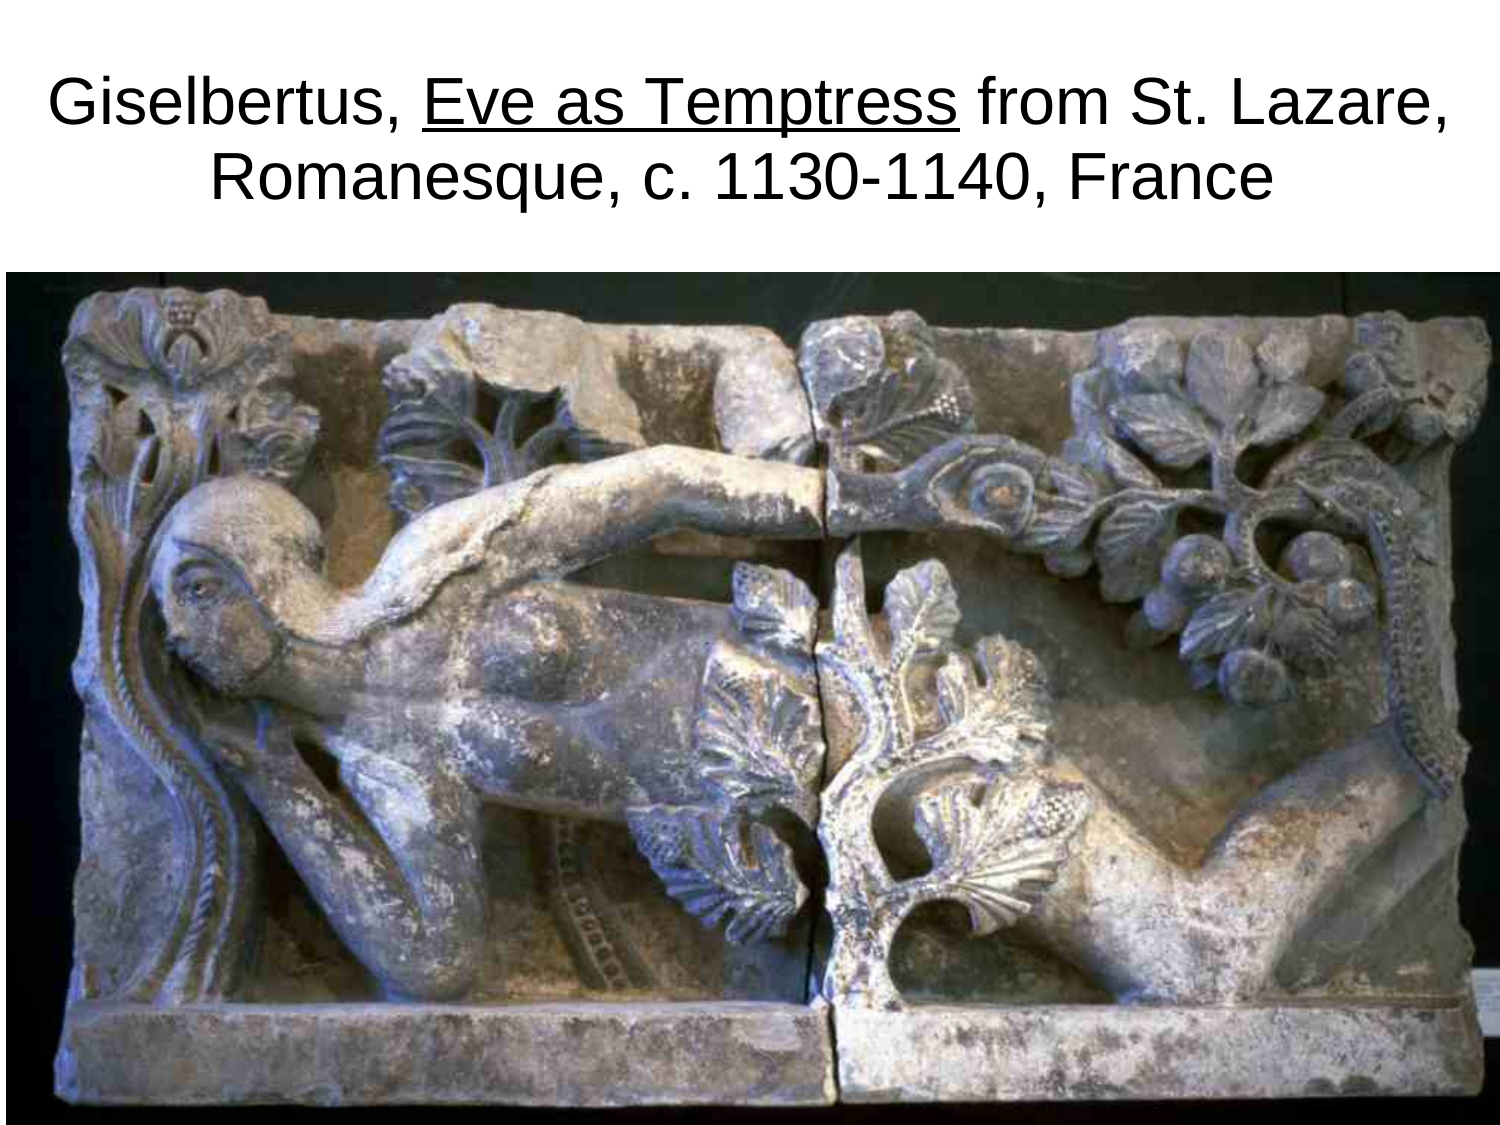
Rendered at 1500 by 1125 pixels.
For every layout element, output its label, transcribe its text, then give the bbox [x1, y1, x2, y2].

picture [6, 272, 1500, 1125]
title Giselbertus, Eve as Temptress from St. Lazare, Romanesque, c. 1130-1140, France [0, 45, 1500, 233]
